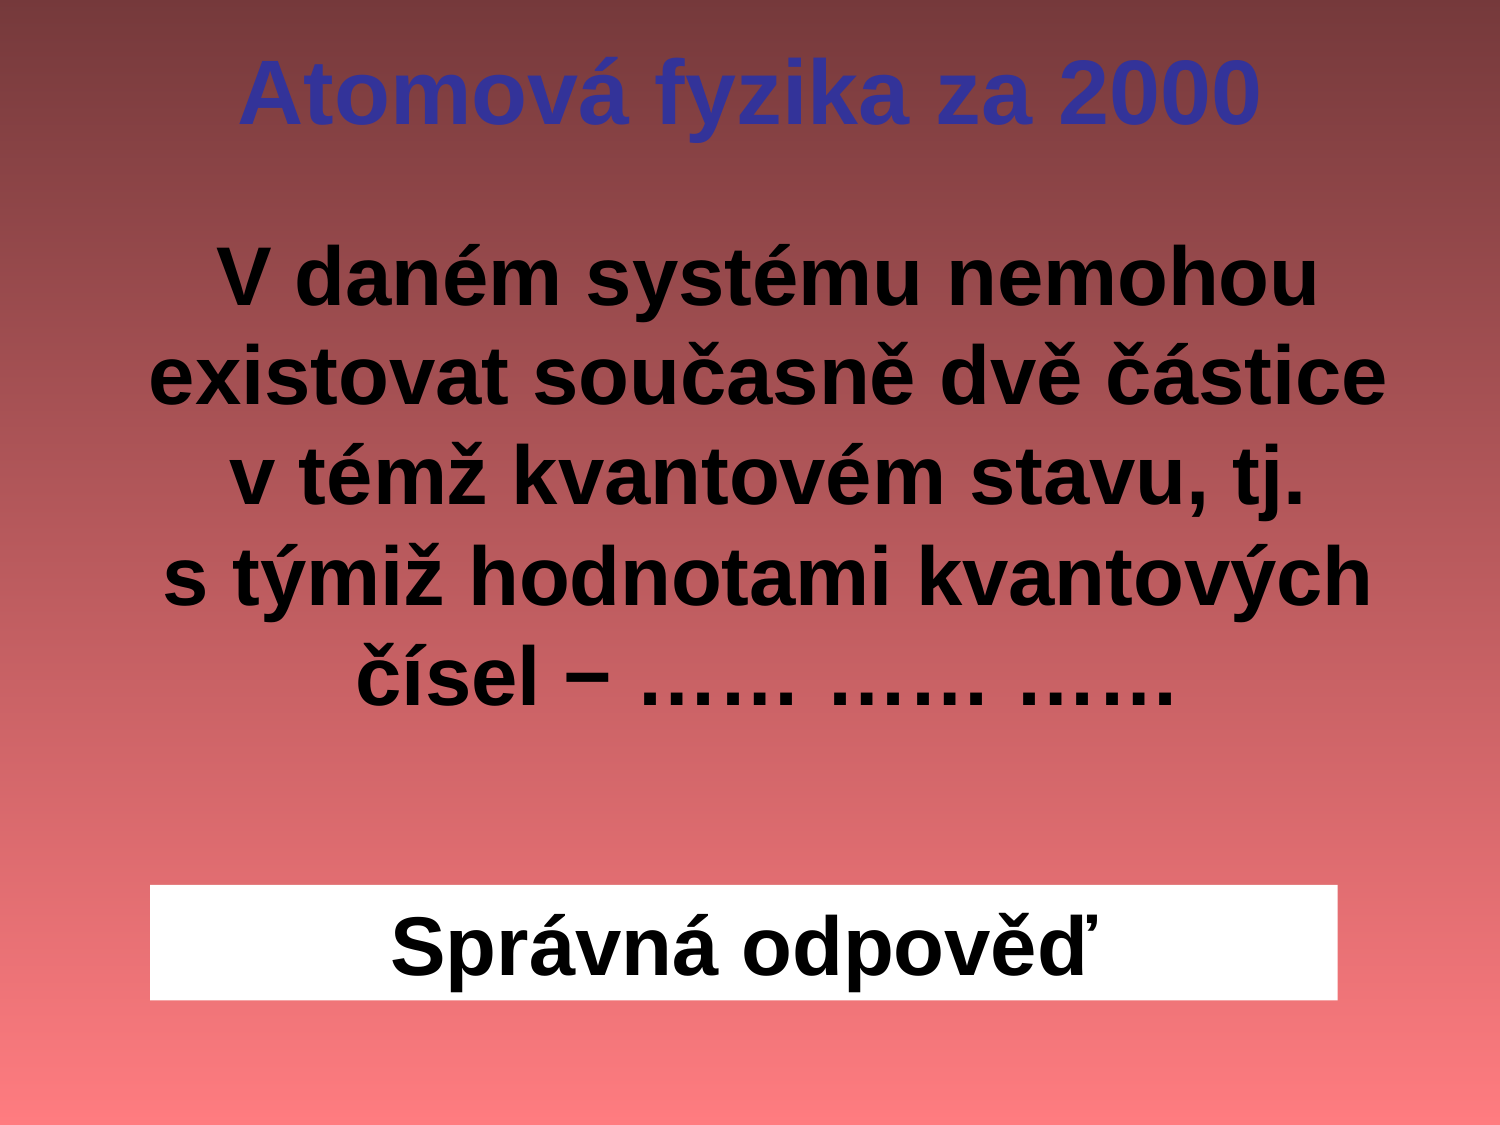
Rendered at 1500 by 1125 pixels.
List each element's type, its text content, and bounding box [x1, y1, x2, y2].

text_box Atomová fyzika za 2000 [0, 24, 1500, 151]
text_box V daném systému nemohou existovat současně dvě částice v témž kvantovém stavu, tj. s týmiž hodnotami kvantových čísel − …… …… …… [112, 214, 1426, 730]
text_box Správná odpověď [150, 884, 1338, 1001]
